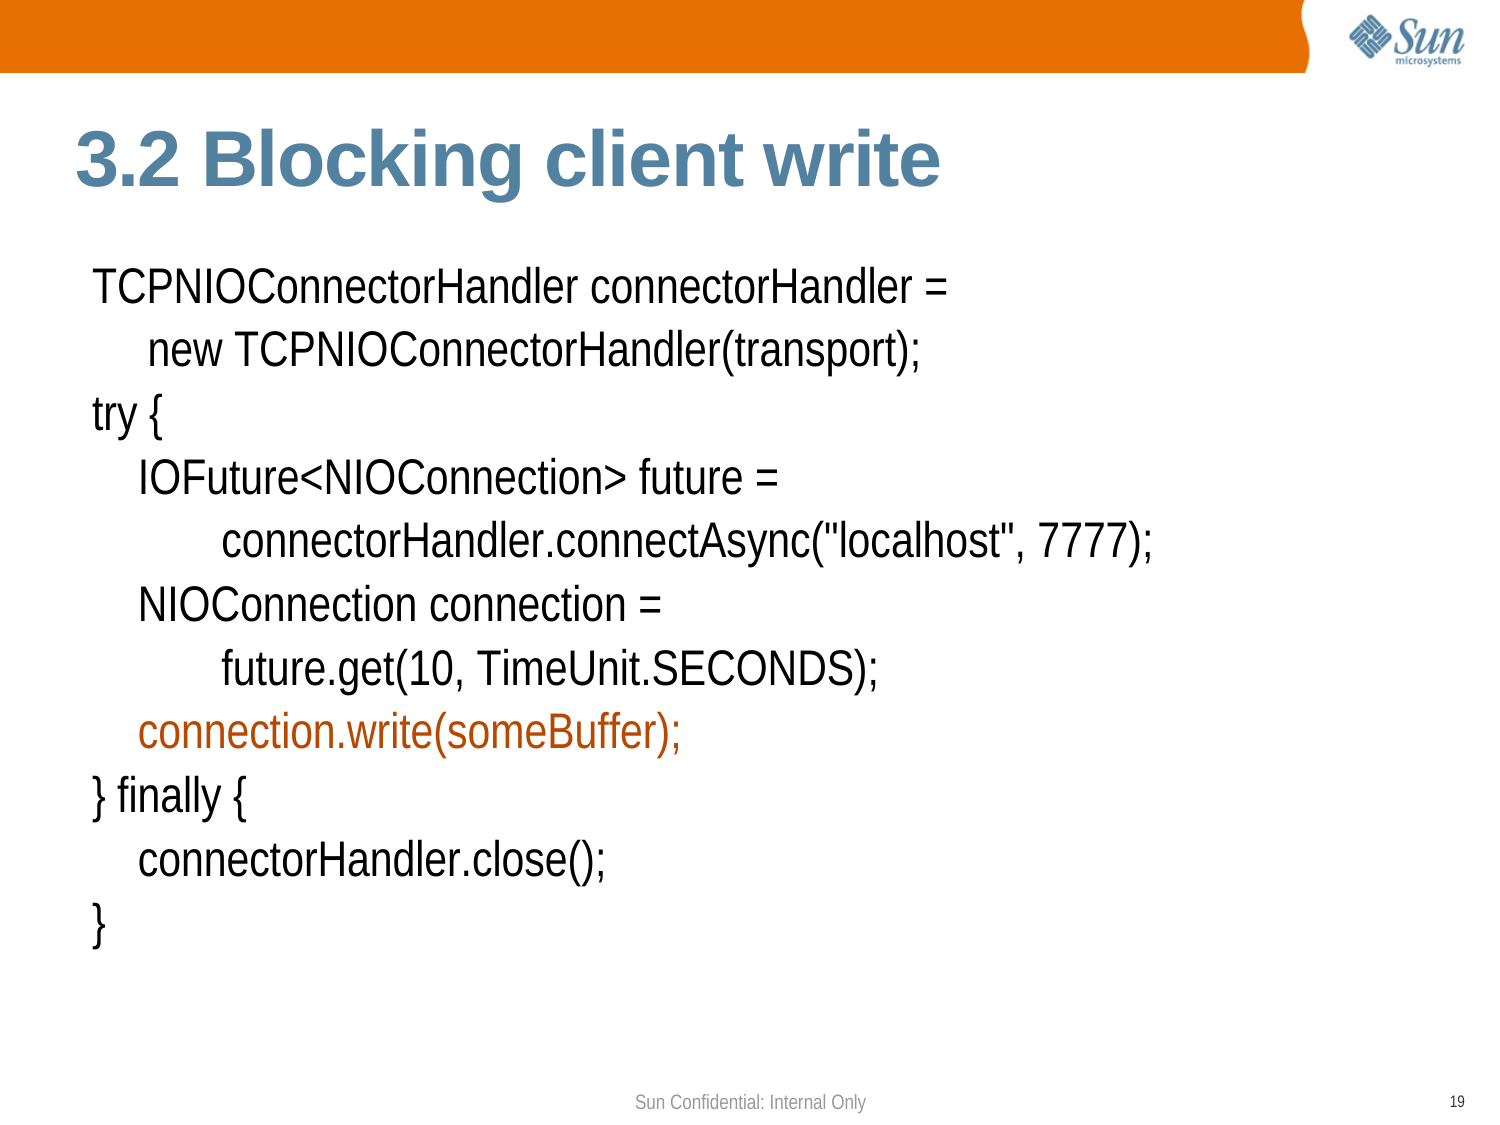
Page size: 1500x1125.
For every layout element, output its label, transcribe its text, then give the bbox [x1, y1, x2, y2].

text_box TCPNIOConnectorHandler connectorHandler = new TCPNIOConnectorHandler(transport); try { IOFuture<NIOConnection> future = connectorHandler.connectAsync("localhost", 7777); NIOConnection connection = future.get(10, TimeUnit.SECONDS); connection.write(someBuffer); } finally { connectorHandler.close(); } [0, 264, 1268, 1022]
picture [0, 0, 1500, 73]
title 3.2 Blocking client write [75, 123, 1437, 227]
